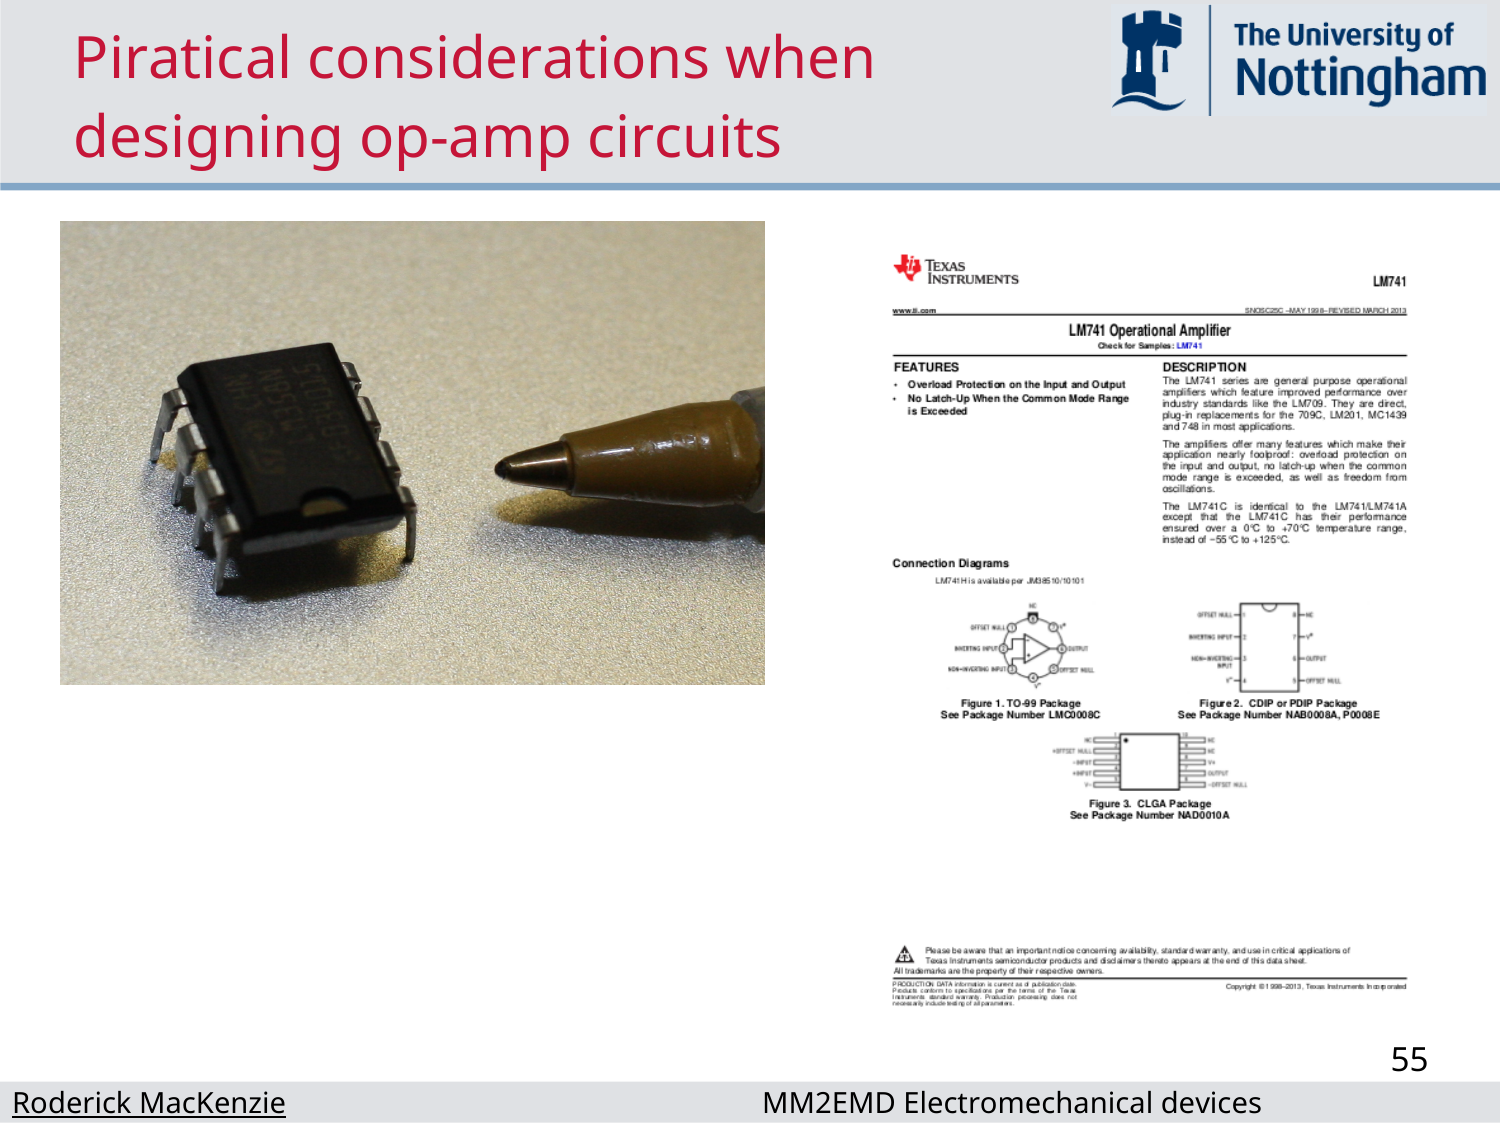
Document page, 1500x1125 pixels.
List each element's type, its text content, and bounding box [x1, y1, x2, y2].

picture [842, 228, 1457, 1031]
picture [1111, 4, 1487, 116]
picture [60, 221, 765, 685]
text_box <number> [1375, 1030, 1500, 1101]
title Piratical considerations when designing op-amp circuits [59, 0, 1053, 205]
